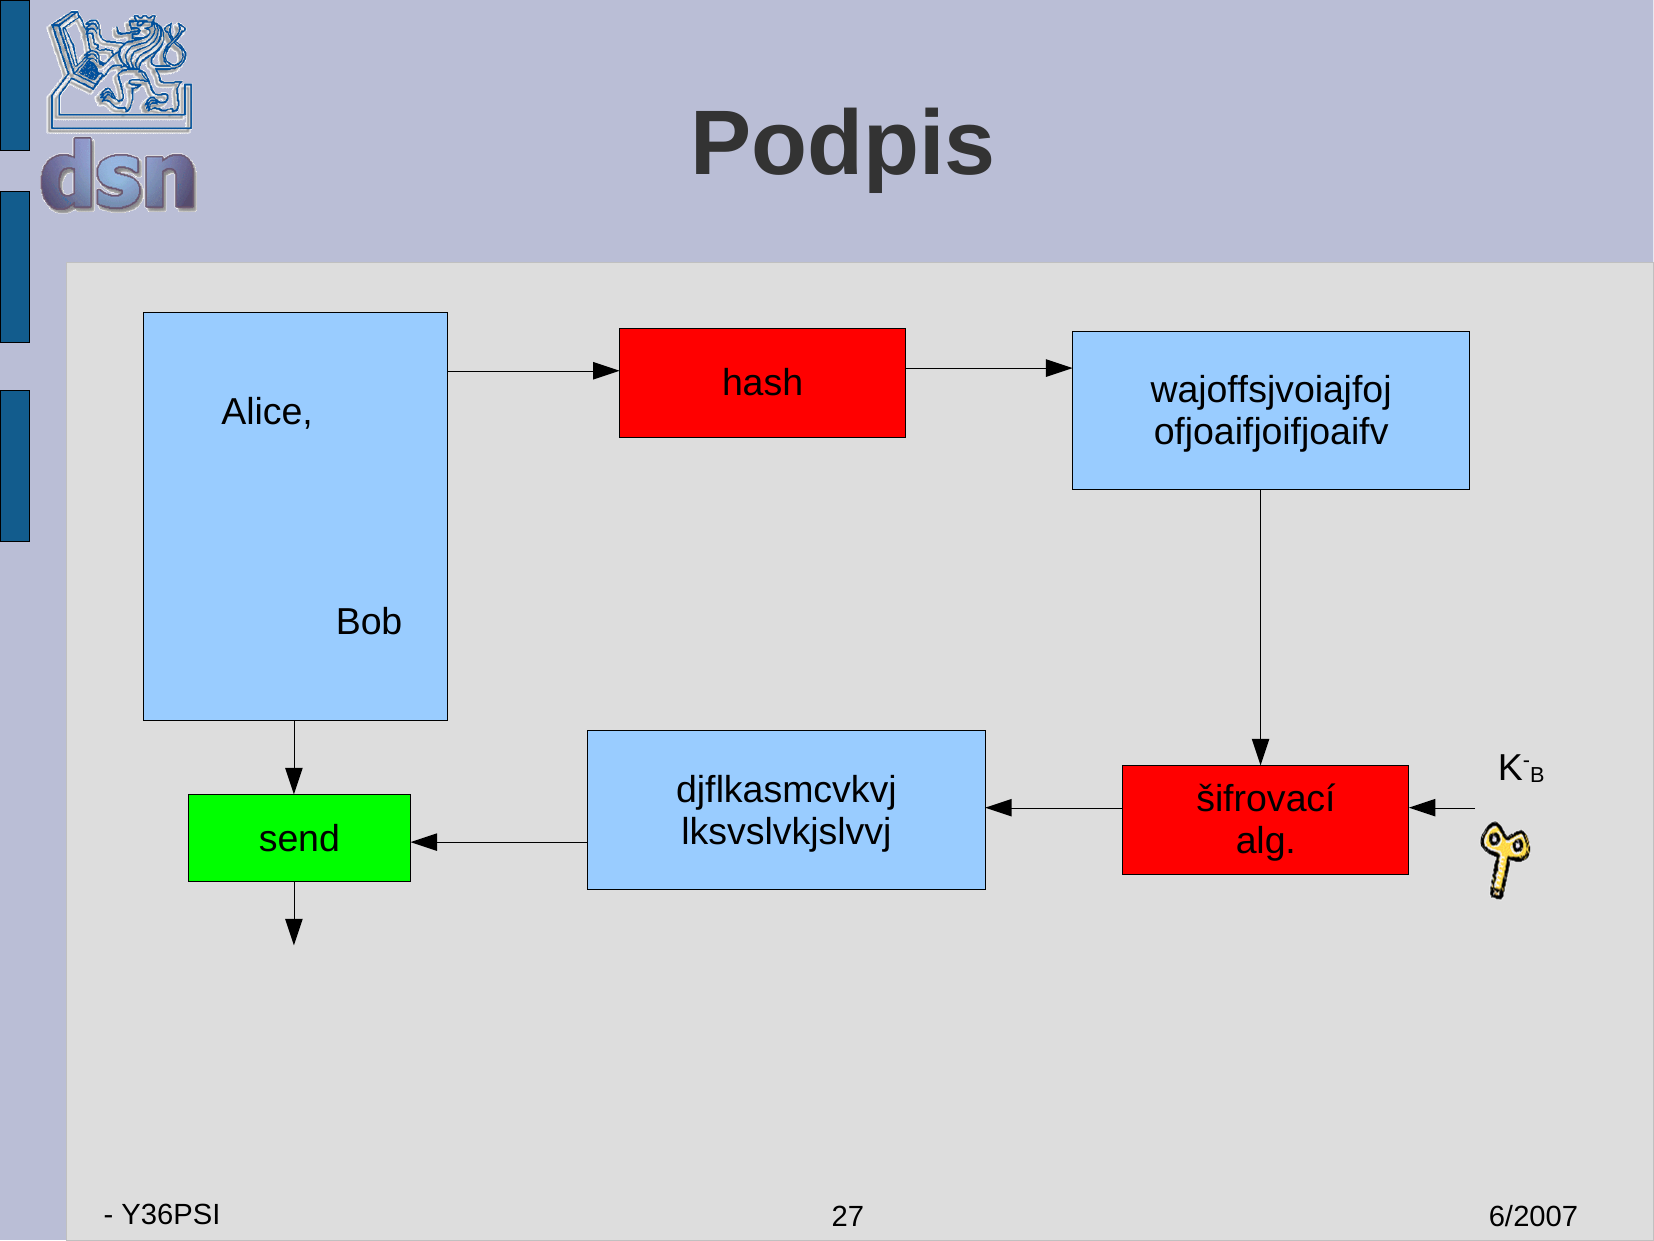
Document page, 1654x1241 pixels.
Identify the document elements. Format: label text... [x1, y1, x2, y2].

text_box djflkasmcvkvj lksvslvkjslvvj [587, 730, 986, 890]
picture [1472, 820, 1537, 901]
text_box Alice, Bob [143, 312, 448, 721]
title Podpis [210, 39, 1478, 247]
text_box K-B [1483, 738, 1560, 810]
text_box wajoffsjvoiajfoj ofjoaifjoifjoaifv [1072, 331, 1470, 490]
text_box hash [619, 328, 906, 438]
text_box šifrovací alg. [1122, 765, 1409, 875]
text_box send [188, 794, 411, 882]
picture [10, 10, 223, 230]
